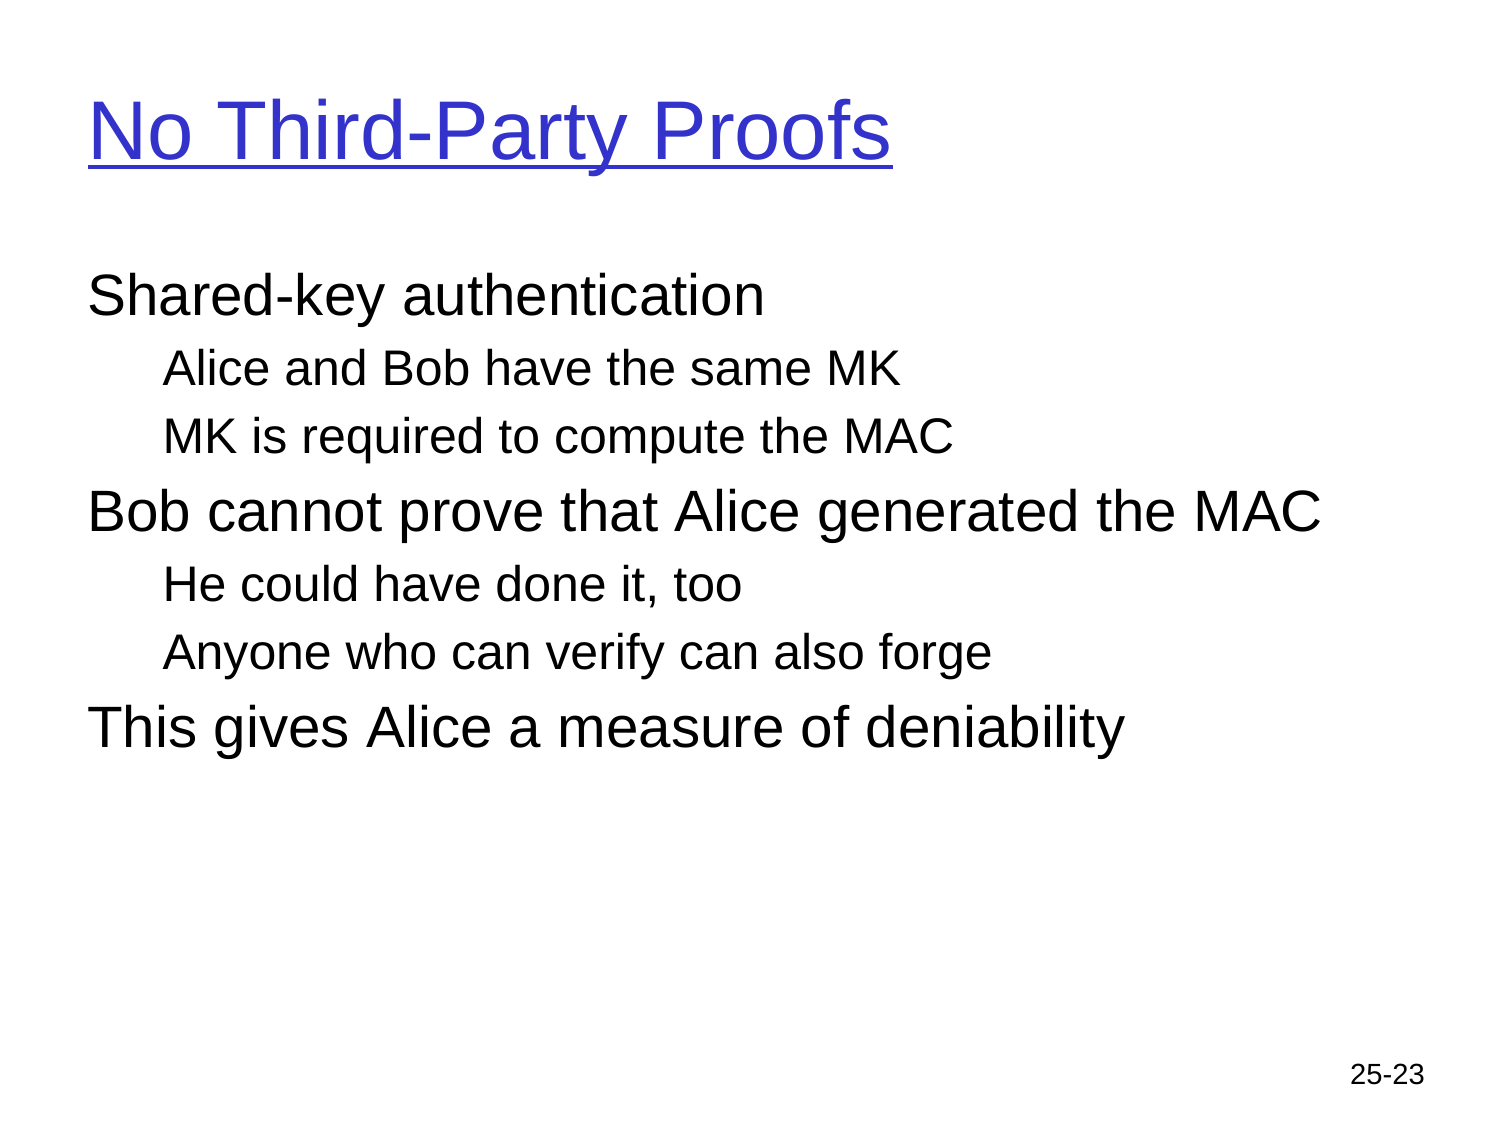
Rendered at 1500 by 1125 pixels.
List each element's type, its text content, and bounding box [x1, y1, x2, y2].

title No Third-Party Proofs [87, 23, 1363, 239]
list Shared-key authentication Alice and Bob have the same MK MK is required to compute the MAC Bob cannot prove that Alice generated the MAC He could have done it, too Anyone who can verify can also forge This gives Alice a measure of deniability [87, 262, 1363, 1026]
